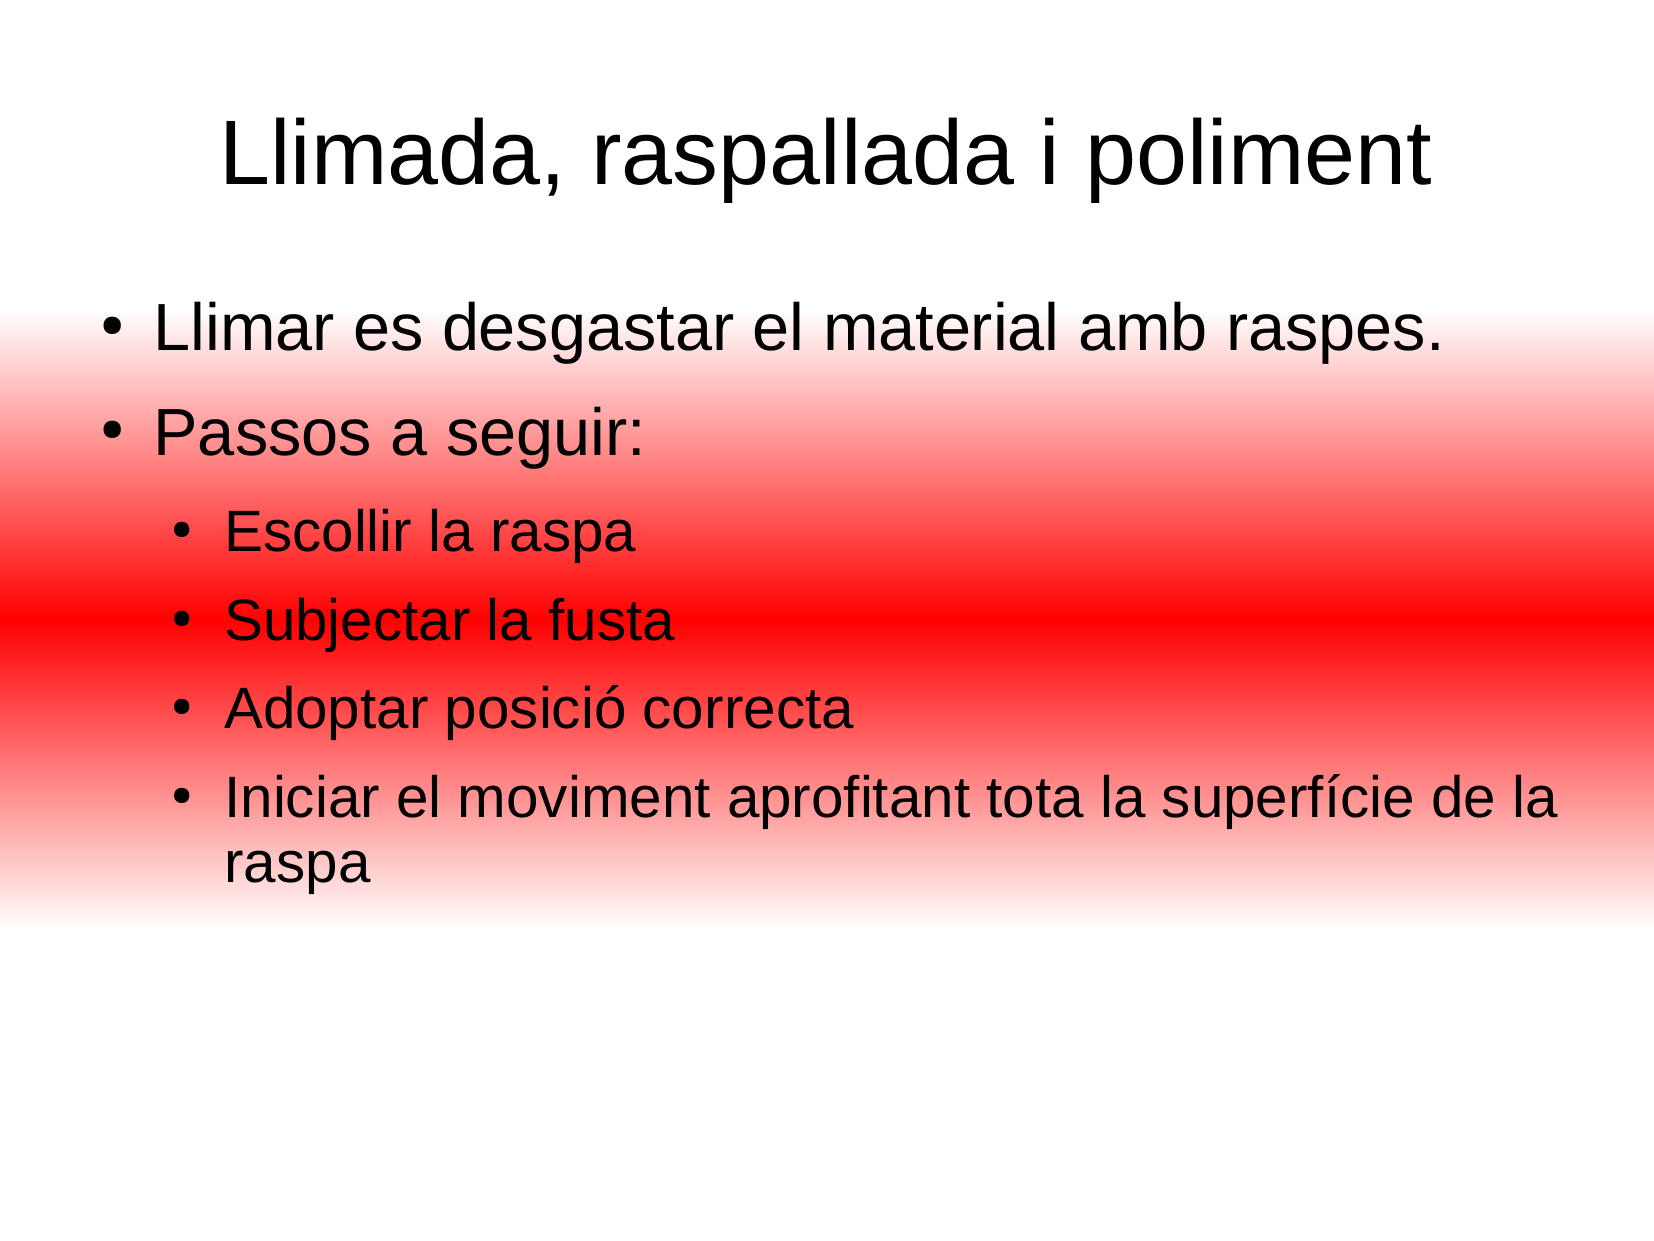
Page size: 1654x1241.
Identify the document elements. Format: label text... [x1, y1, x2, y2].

list Llimar es desgastar el material amb raspes. Passos a seguir: Escollir la raspa Subjectar la fusta Adoptar posició correcta Iniciar el moviment aprofitant tota la superfície de la raspa [82, 290, 1571, 1109]
title Llimada, raspallada i poliment [82, 56, 1571, 250]
